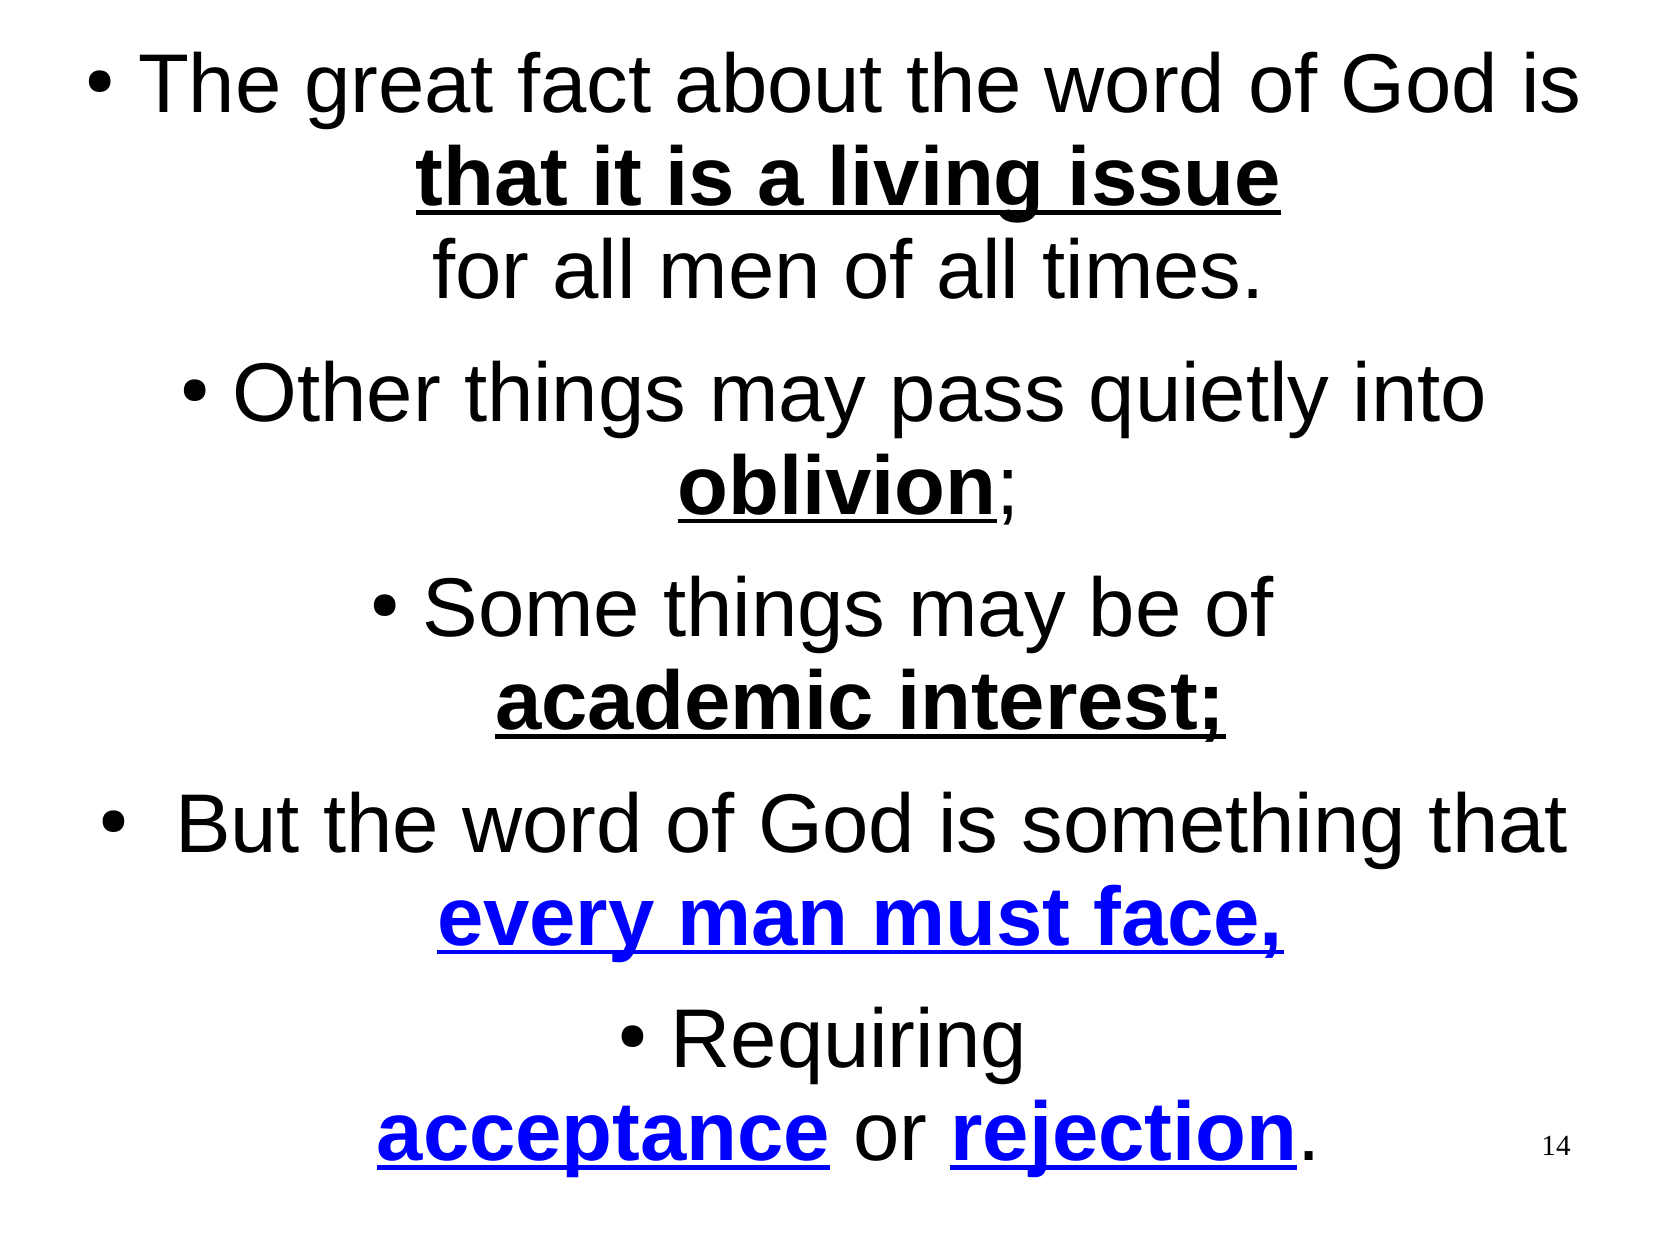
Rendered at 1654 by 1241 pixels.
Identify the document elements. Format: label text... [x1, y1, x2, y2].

list The great fact about the word of God is that it is a living issue for all men of all times. Other things may pass quietly into oblivion; Some things may be of academic interest; But the word of God is something that every man must face, Requiring acceptance or rejection. [37, 37, 1613, 1238]
